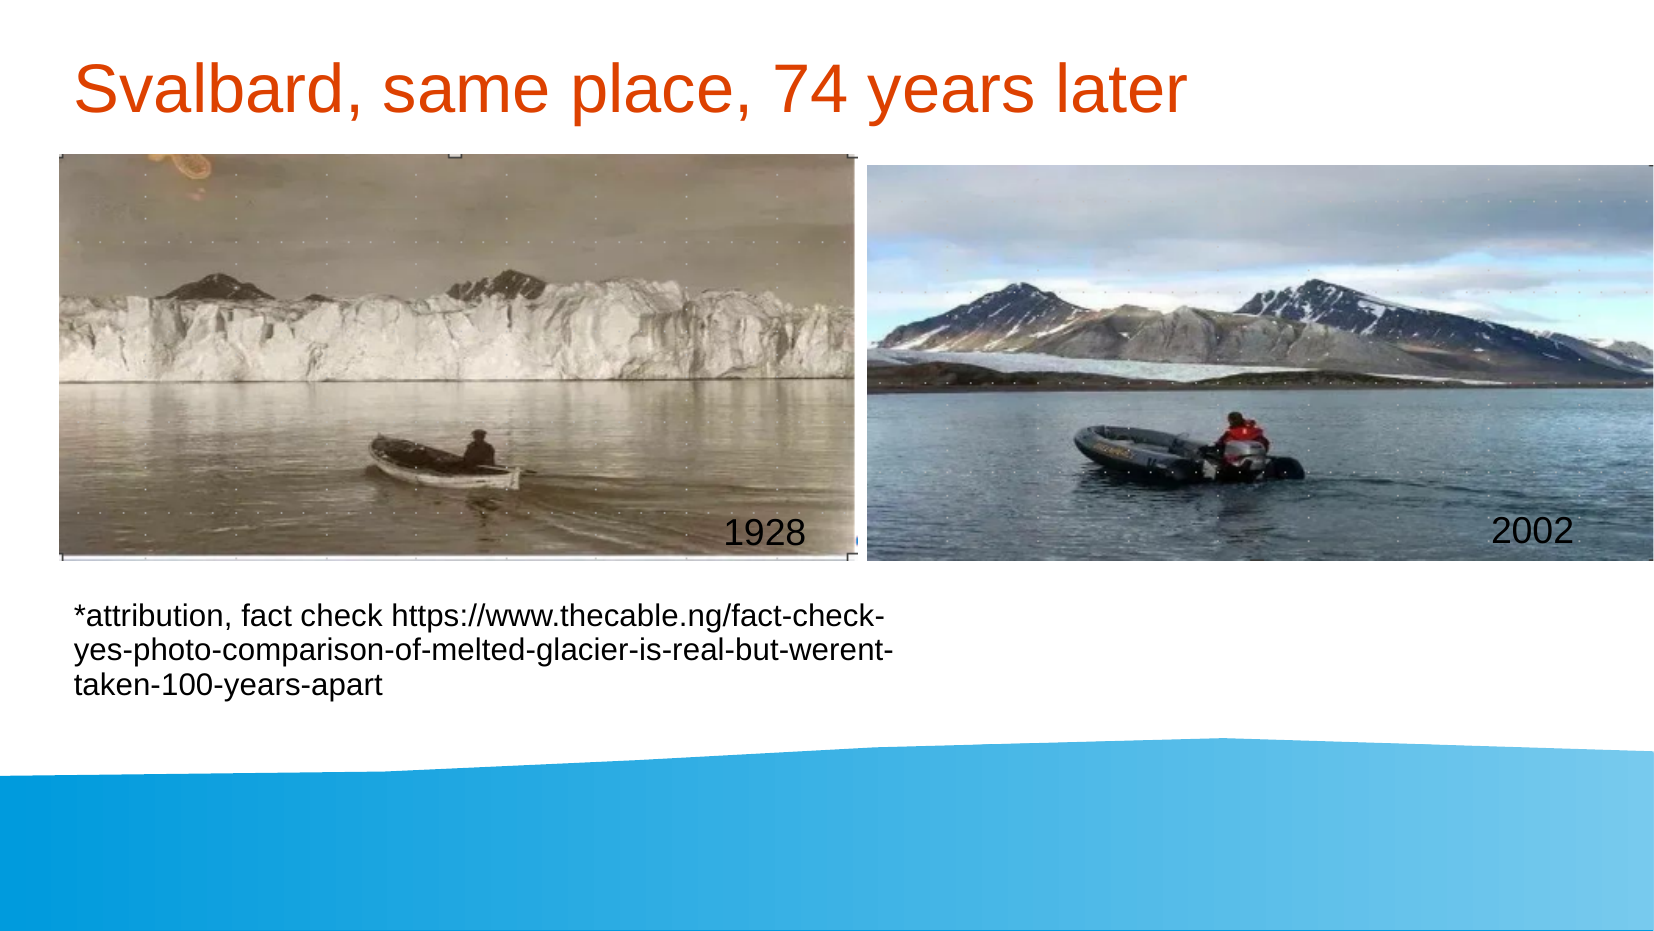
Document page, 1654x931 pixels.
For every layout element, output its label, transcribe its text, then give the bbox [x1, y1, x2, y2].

text_box 1928 [708, 504, 857, 562]
picture [867, 165, 1654, 562]
title Svalbard, same place, 74 years later [0, 0, 1477, 178]
text_box 2002 [1476, 501, 1625, 559]
picture [59, 154, 858, 562]
text_box *attribution, fact check https://www.thecable.ng/fact-check-yes-photo-comparison-of-melted-glacier-is-real-but-werent-taken-100-years-apart [59, 590, 945, 710]
